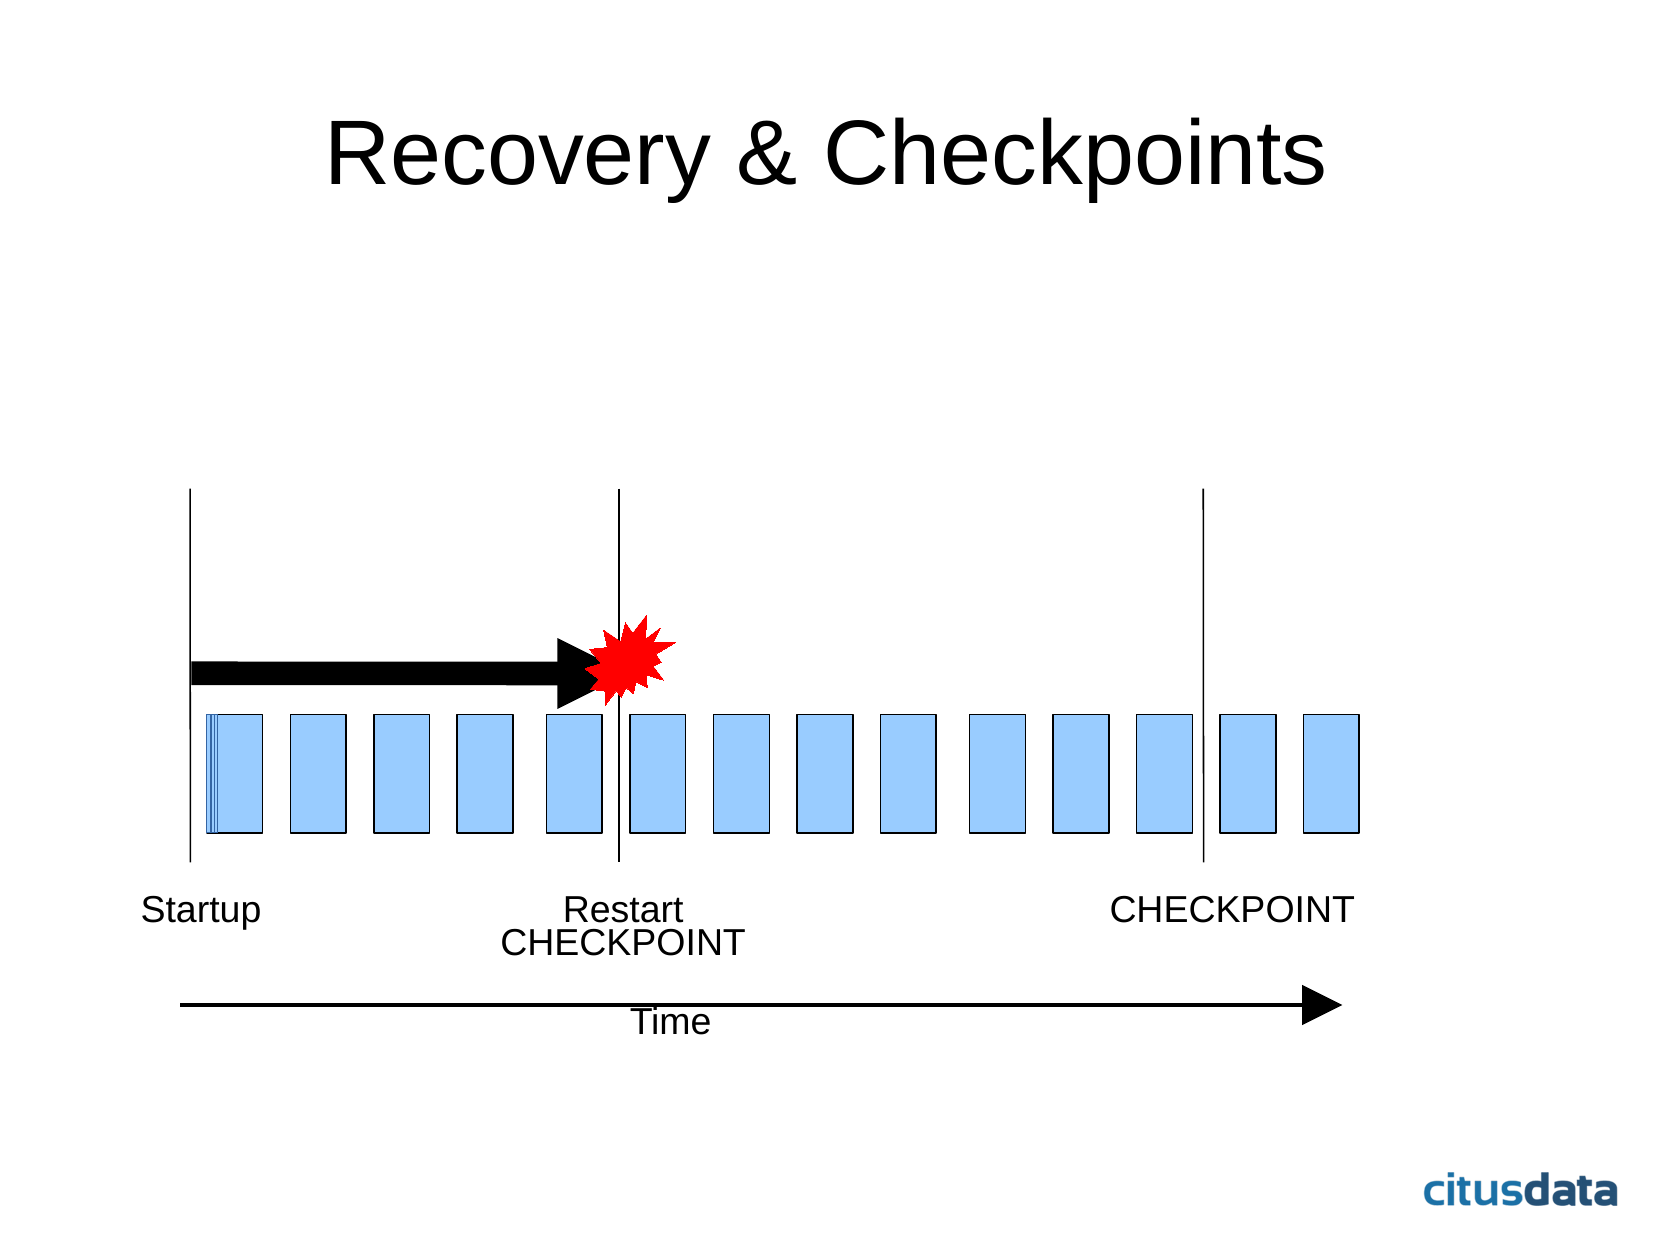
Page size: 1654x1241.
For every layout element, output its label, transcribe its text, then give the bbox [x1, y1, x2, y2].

text_box [206, 714, 263, 833]
text_box [713, 714, 770, 833]
text_box [797, 714, 853, 833]
text_box [585, 615, 676, 706]
title Recovery & Checkpoints [82, 49, 1571, 257]
text_box [1053, 714, 1109, 833]
text_box Startup [125, 888, 454, 969]
text_box [373, 714, 430, 833]
text_box [1136, 714, 1193, 833]
text_box Time [615, 993, 781, 1051]
text_box [290, 714, 347, 833]
text_box CHECKPOINT [1094, 888, 1432, 969]
text_box [880, 714, 937, 833]
text_box [1220, 714, 1276, 833]
text_box [1303, 714, 1360, 833]
picture [1420, 1167, 1622, 1209]
text_box [546, 714, 603, 833]
text_box Restart CHECKPOINT [454, 888, 792, 969]
text_box [969, 714, 1026, 833]
text_box [457, 714, 513, 833]
text_box [629, 714, 686, 833]
